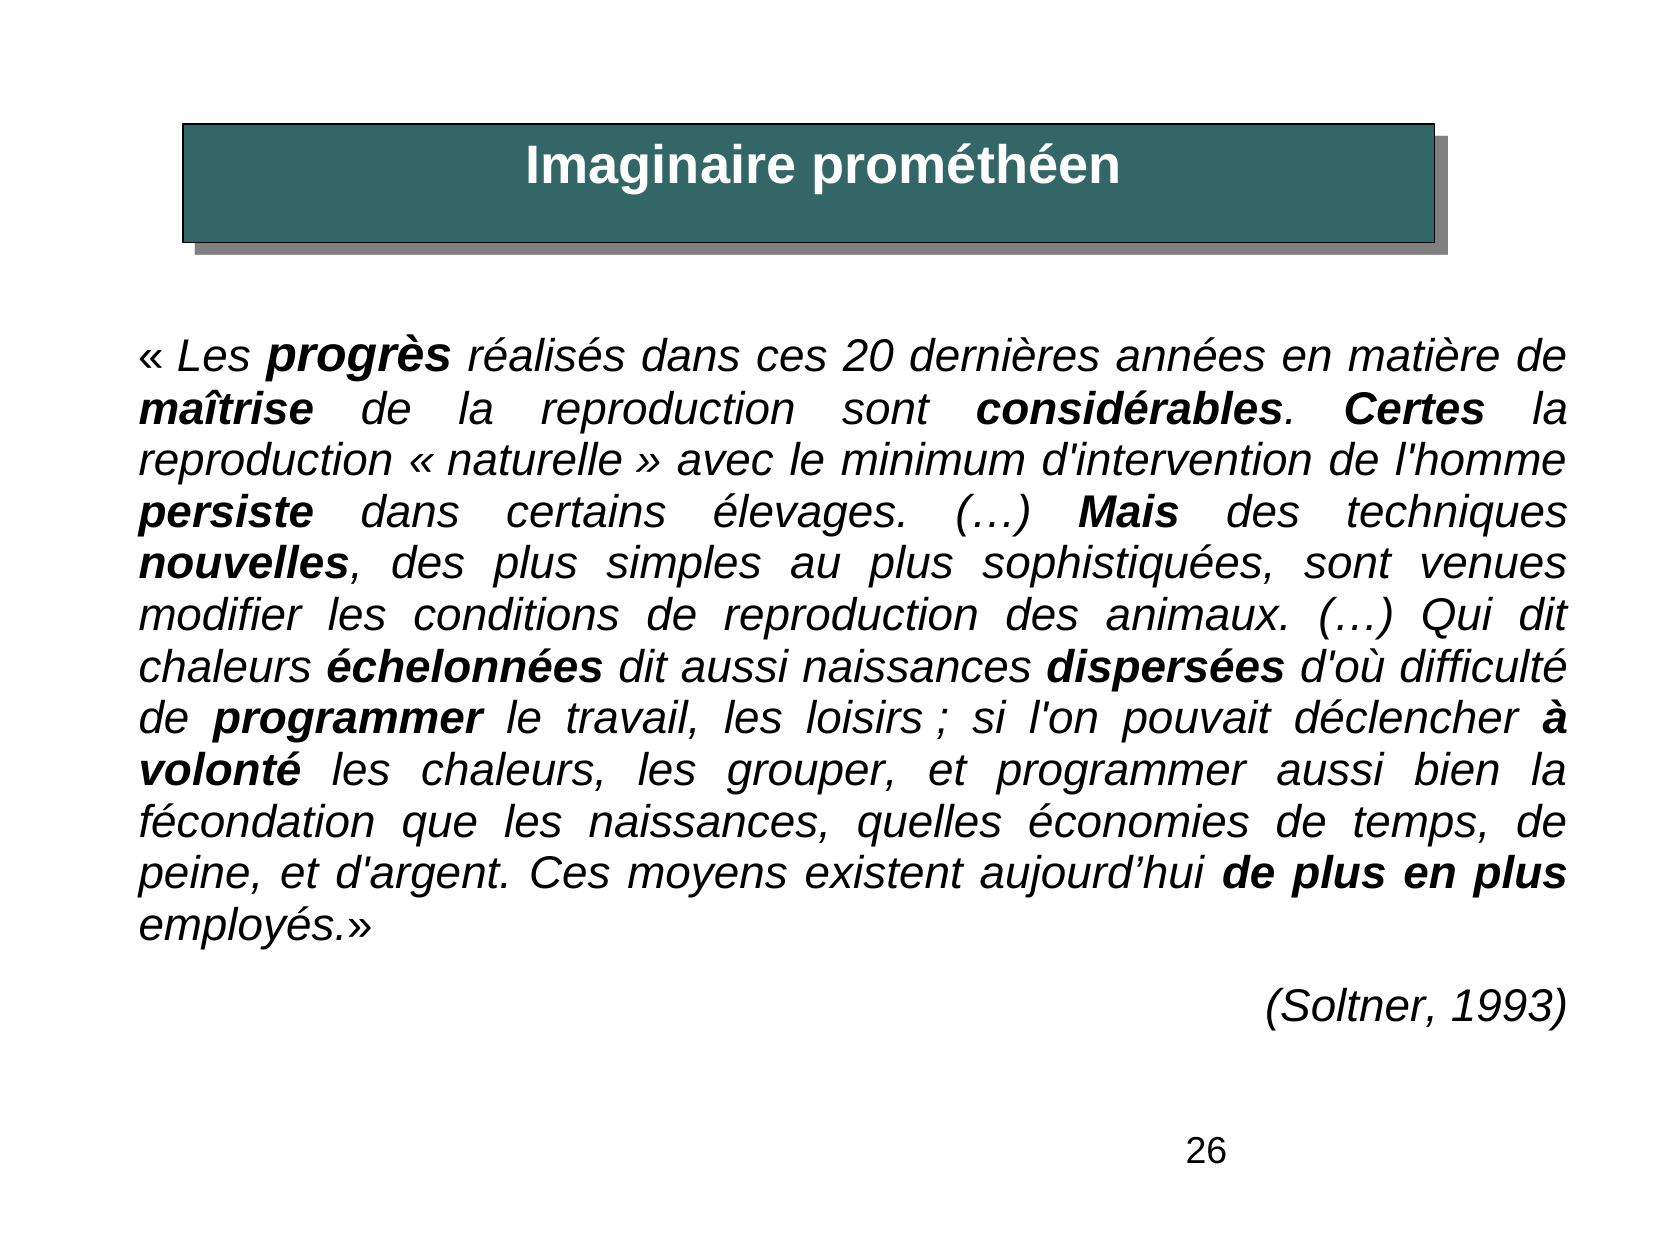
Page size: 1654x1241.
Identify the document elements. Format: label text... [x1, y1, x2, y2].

list « Les progrès réalisés dans ces 20 dernières années en matière de maîtrise de la reproduction sont considérables. Certes la reproduction « naturelle » avec le minimum d'intervention de l'homme persiste dans certains élevages. (…) Mais des techniques nouvelles, des plus simples au plus sophistiquées, sont venues modifier les conditions de reproduction des animaux. (…) Qui dit chaleurs échelonnées dit aussi naissances dispersées d'où difficulté de programmer le travail, les loisirs ; si l'on pouvait déclencher à volonté les chaleurs, les grouper, et programmer aussi bien la fécondation que les naissances, quelles économies de temps, de peine, et d'argent. Ces moyens existent aujourd’hui de plus en plus employés.» (Soltner, 1993) [82, 322, 1569, 1040]
text_box Imaginaire prométhéen [183, 124, 1435, 243]
